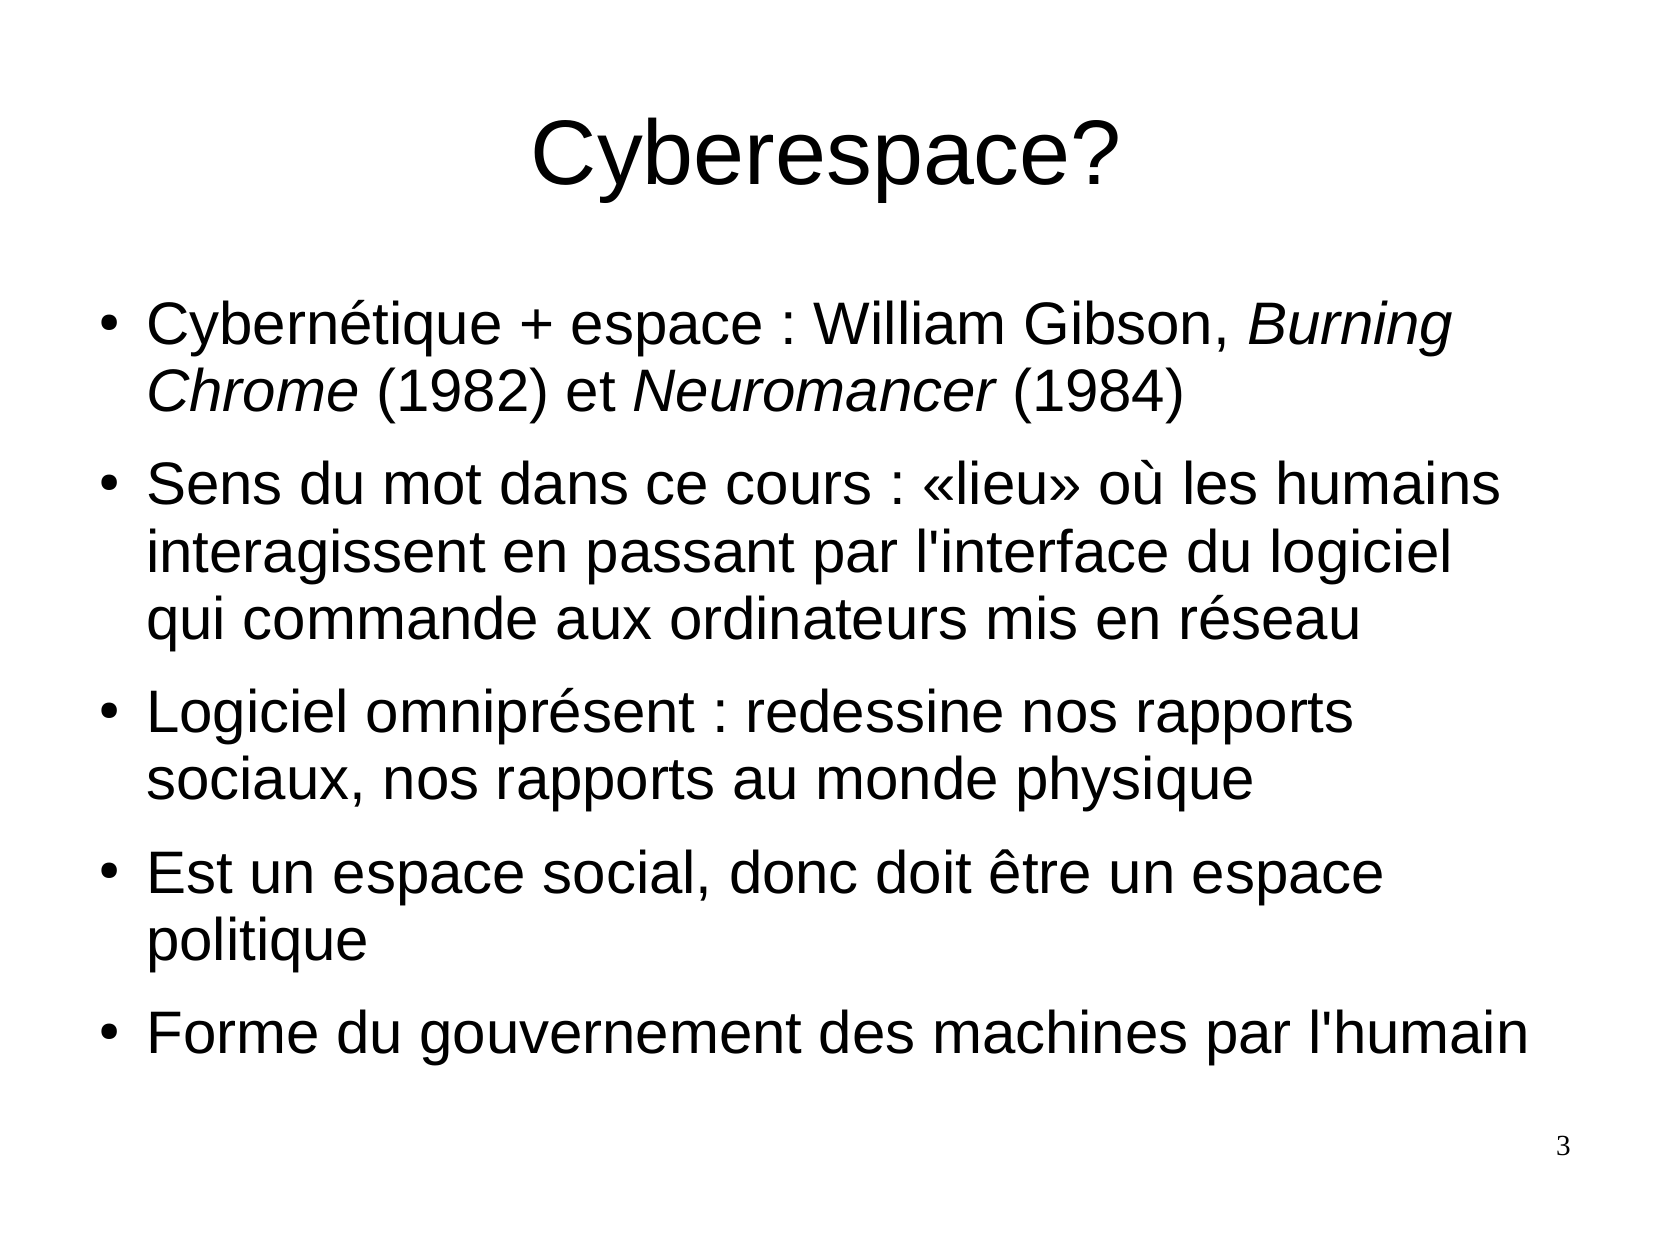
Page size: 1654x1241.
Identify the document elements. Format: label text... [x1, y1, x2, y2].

title Cyberespace? [82, 49, 1571, 257]
list Cybernétique + espace : William Gibson, Burning Chrome (1982) et Neuromancer (1984) Sens du mot dans ce cours : «lieu» où les humains interagissent en passant par l'interface du logiciel qui commande aux ordinateurs mis en réseau Logiciel omniprésent : redessine nos rapports sociaux, nos rapports au monde physique Est un espace social, donc doit être un espace politique Forme du gouvernement des machines par l'humain [82, 290, 1538, 1087]
